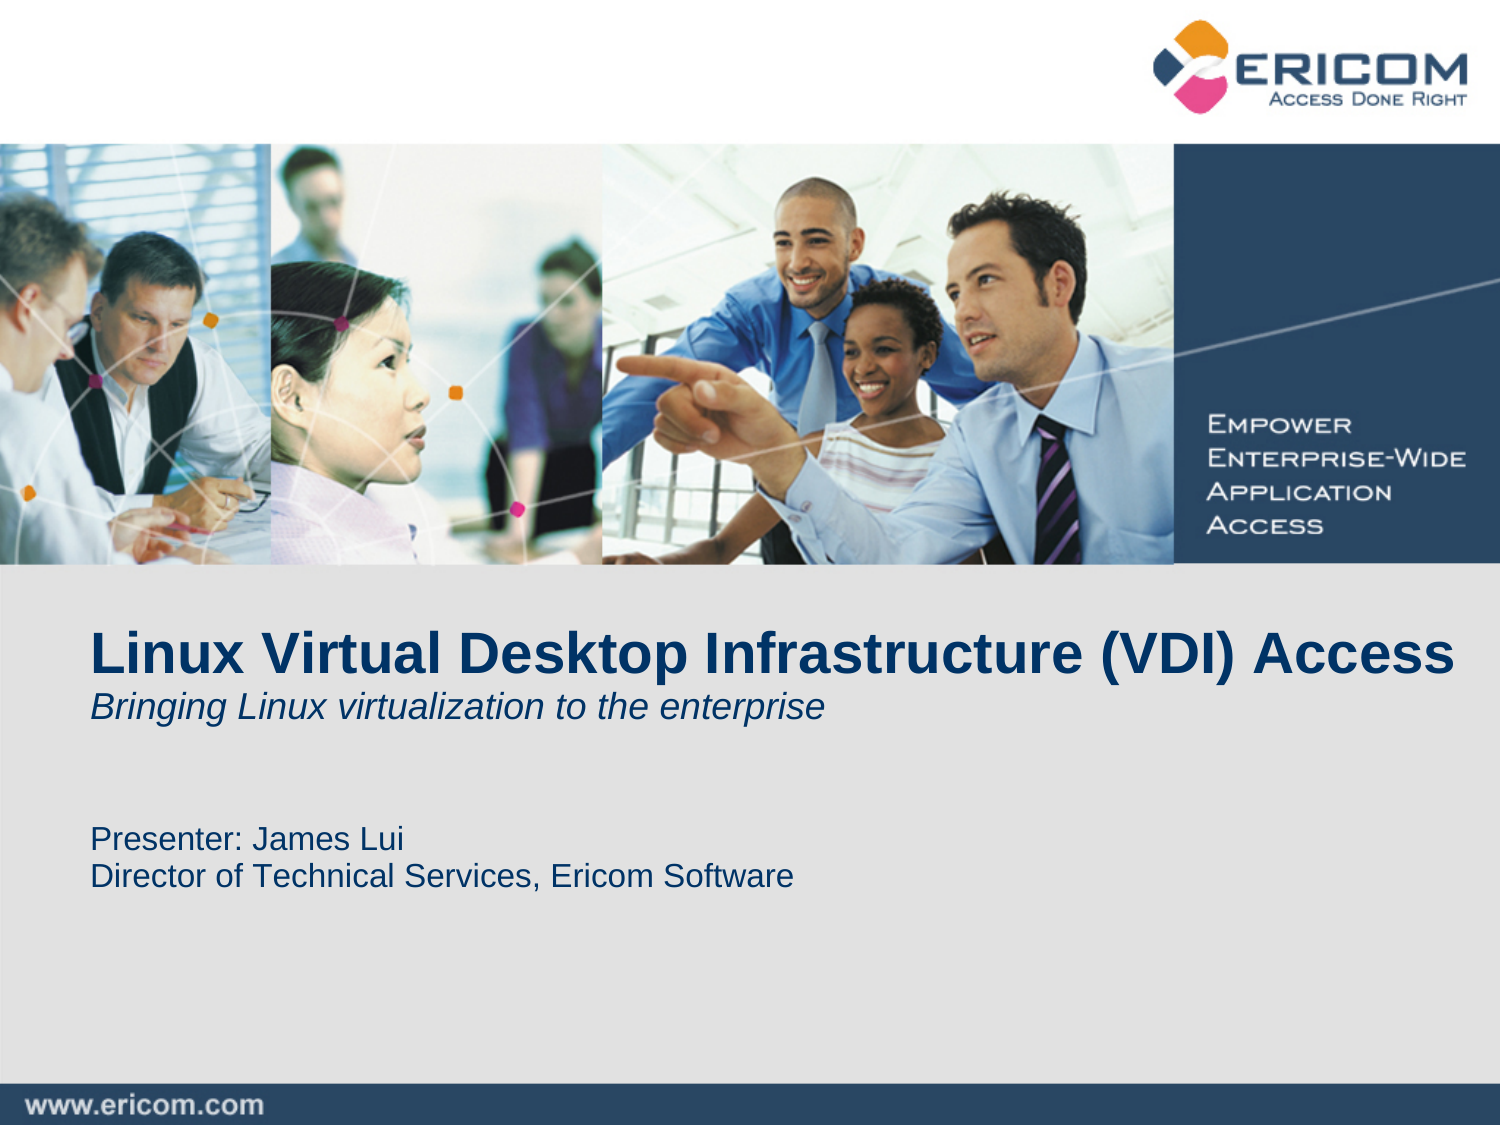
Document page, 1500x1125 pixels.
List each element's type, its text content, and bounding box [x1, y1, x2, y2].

title Linux Virtual Desktop Infrastructure (VDI) Access Bringing Linux virtualization to the enterprise Presenter: James Lui Director of Technical Services, Ericom Software [74, 613, 1475, 903]
picture [0, 0, 1500, 1125]
